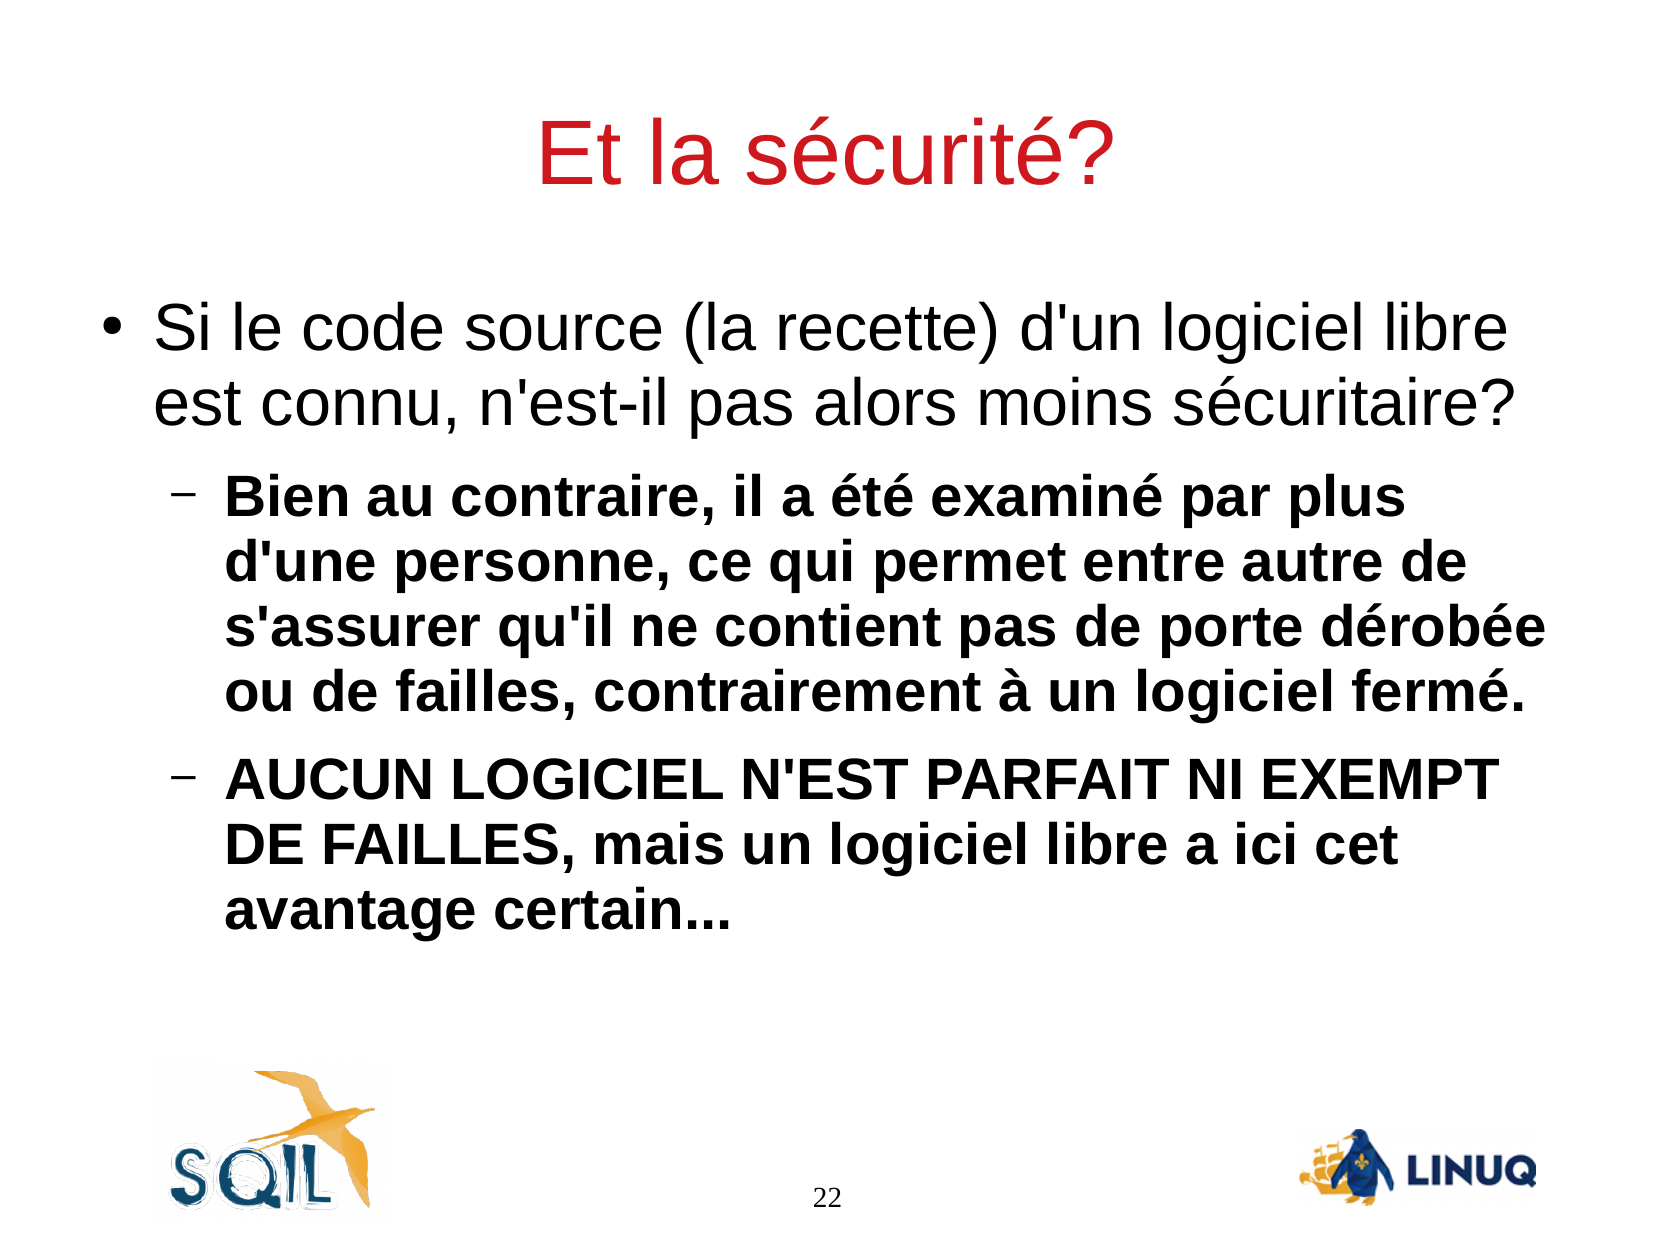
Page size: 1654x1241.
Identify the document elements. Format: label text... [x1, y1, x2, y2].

picture [1299, 1129, 1536, 1206]
title Et la sécurité? [82, 49, 1571, 257]
list Si le code source (la recette) d'un logiciel libre est connu, n'est-il pas alors moins sécuritaire? Bien au contraire, il a été examiné par plus d'une personne, ce qui permet entre autre de s'assurer qu'il ne contient pas de porte dérobée ou de failles, contrairement à un logiciel fermé. AUCUN LOGICIEL N'EST PARFAIT NI EXEMPT DE FAILLES, mais un logiciel libre a ici cet avantage certain... [82, 290, 1571, 1010]
picture [153, 1060, 390, 1220]
